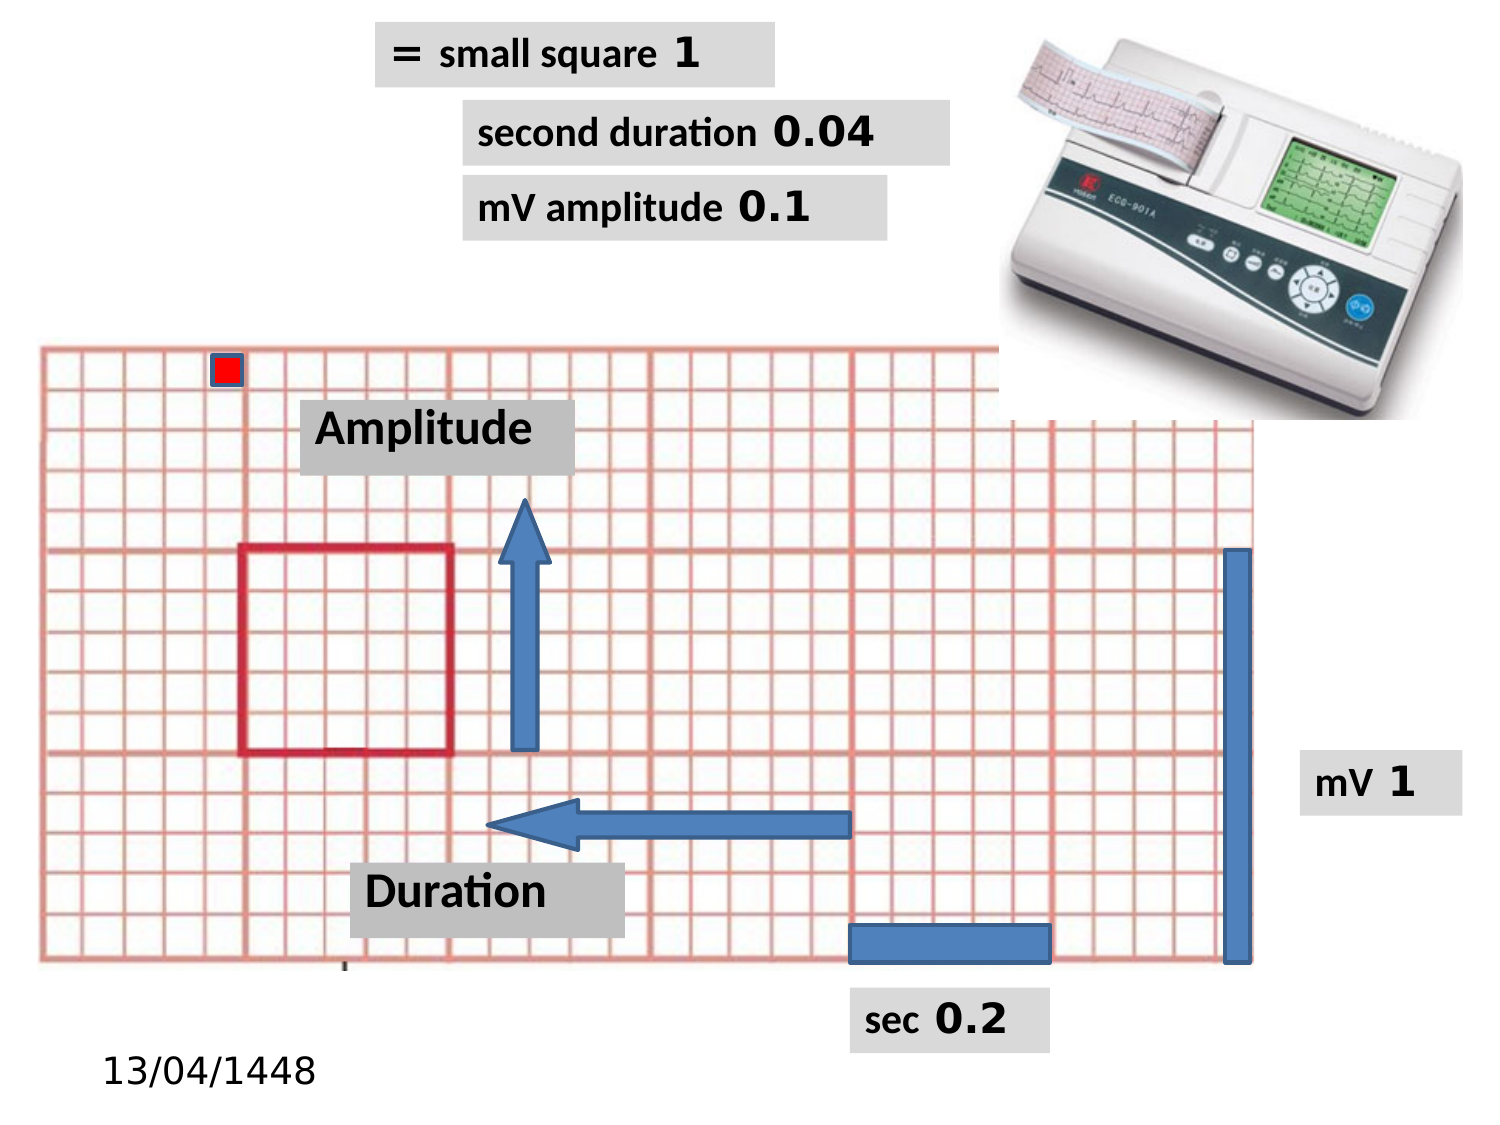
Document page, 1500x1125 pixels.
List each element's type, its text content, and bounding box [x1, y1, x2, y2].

text_box [849, 924, 1050, 963]
text_box [500, 500, 551, 751]
text_box Duration [350, 862, 625, 939]
text_box [487, 799, 850, 850]
text_box 1 mV [1299, 750, 1463, 816]
text_box 0.1 mV amplitude [462, 174, 888, 241]
picture [37, 37, 1463, 972]
text_box [212, 355, 243, 386]
text_box 1 small square = [375, 21, 775, 88]
text_box 0.04 second duration [462, 99, 950, 166]
text_box Amplitude [300, 399, 575, 476]
text_box 0.2 sec [849, 987, 1050, 1054]
text_box [1225, 549, 1251, 963]
